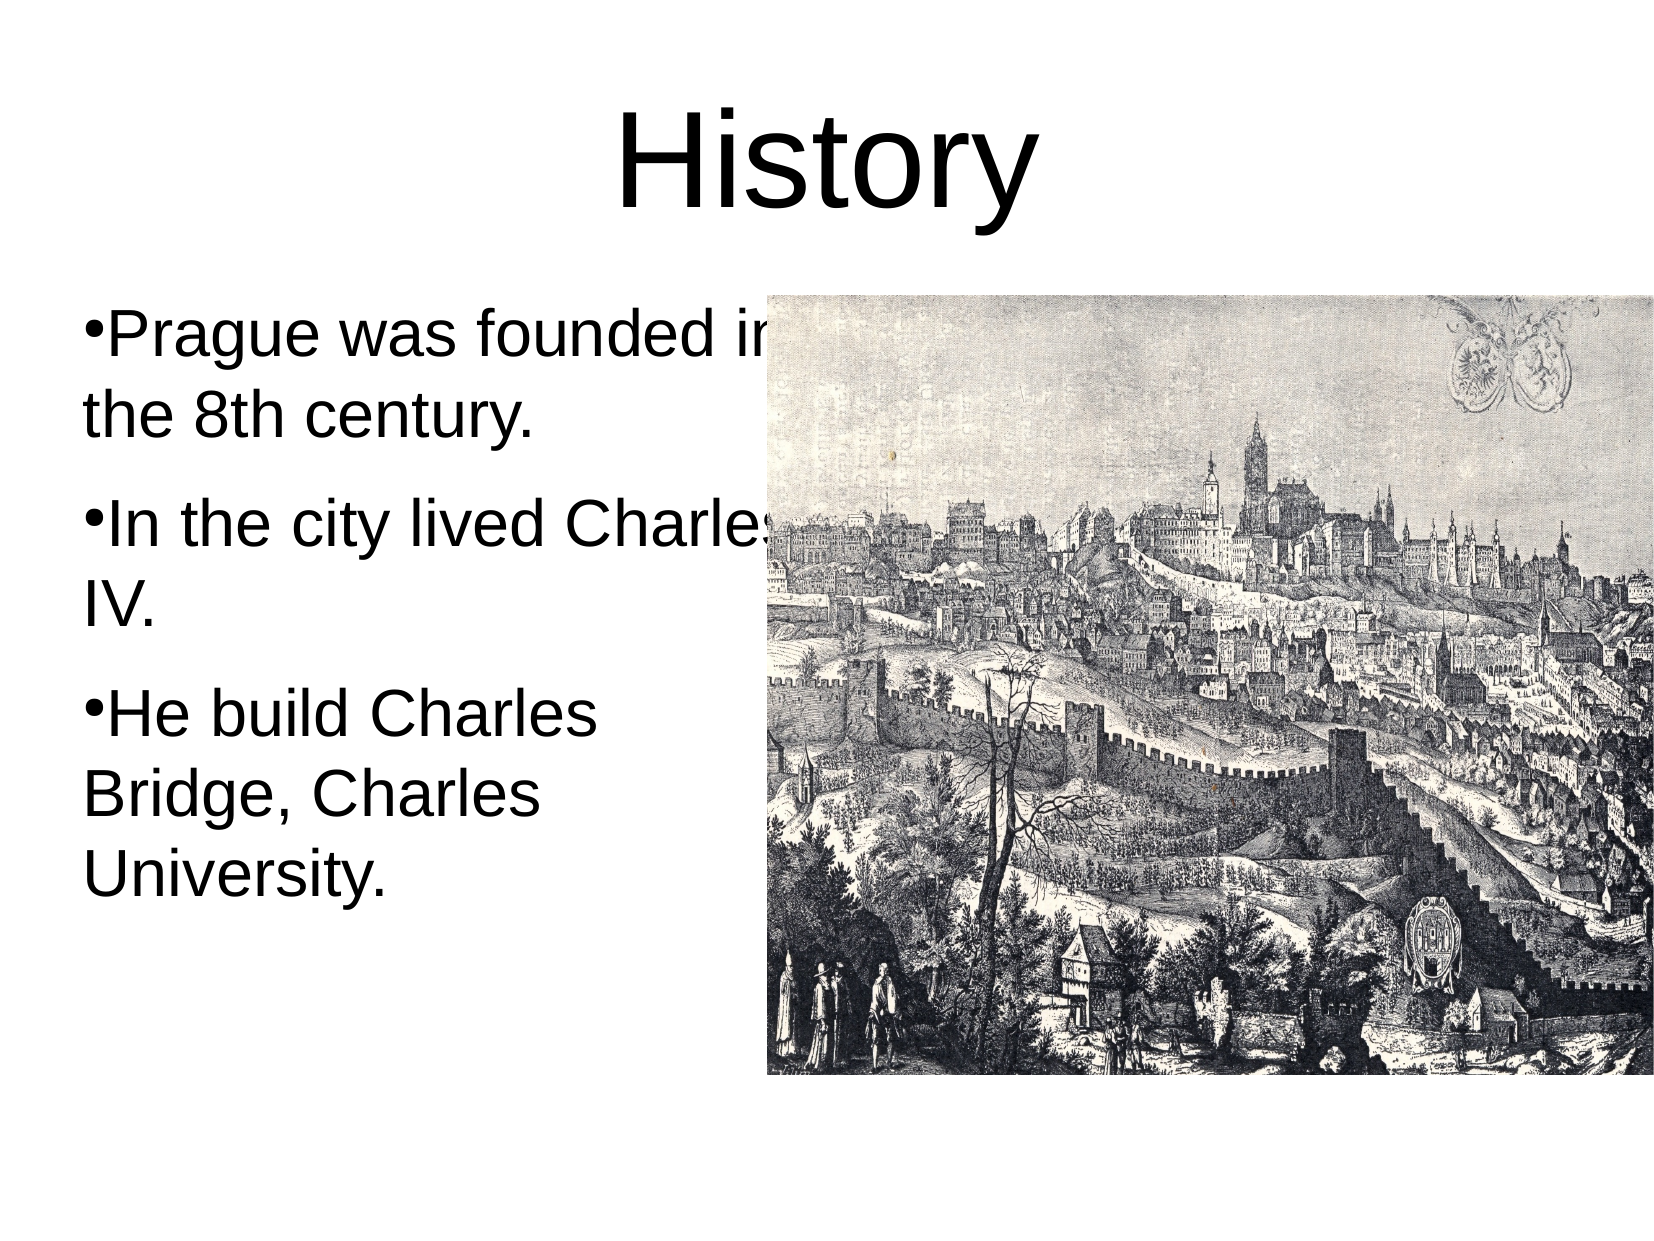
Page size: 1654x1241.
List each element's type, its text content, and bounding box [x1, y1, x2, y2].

title History [82, 59, 1571, 246]
list Prague was founded in the 8th century. In the city lived Charles IV. He build Charles Bridge, Charles University. [82, 290, 809, 1109]
picture [767, 295, 1654, 1075]
